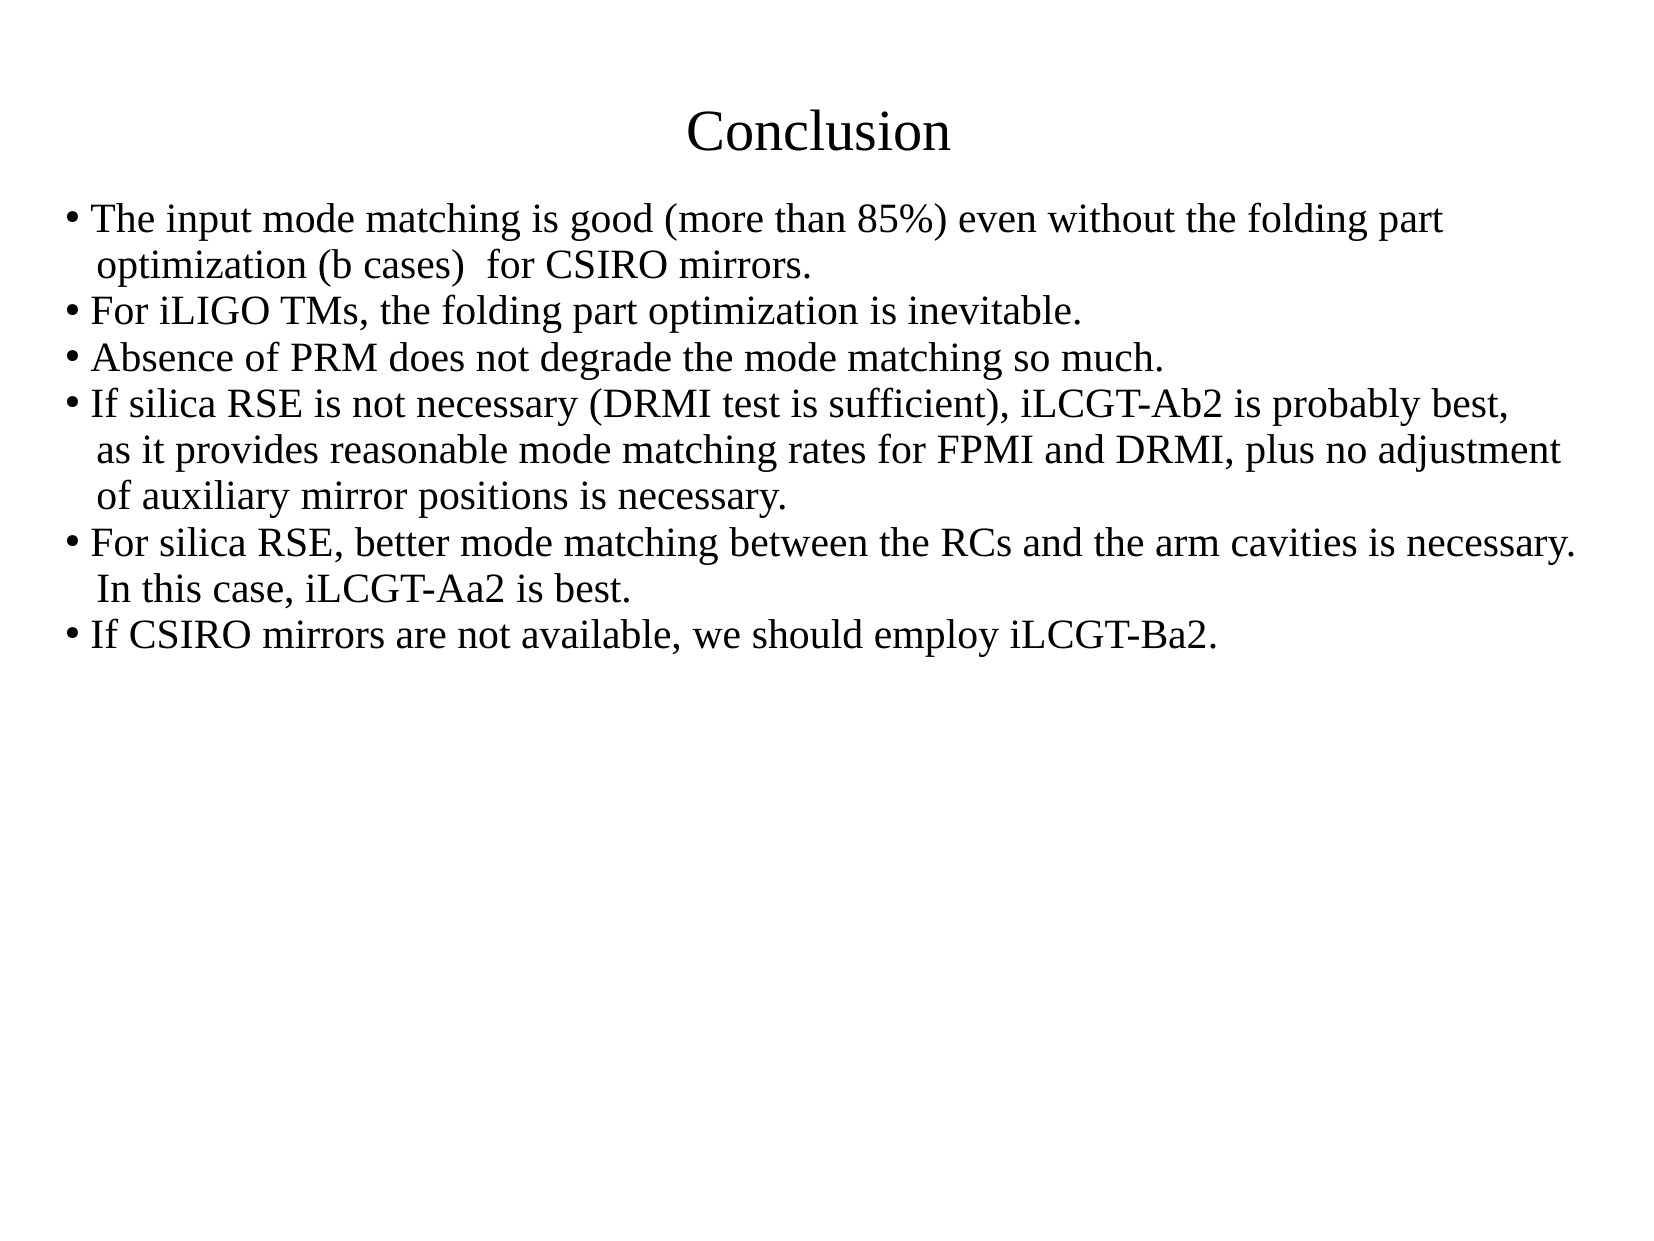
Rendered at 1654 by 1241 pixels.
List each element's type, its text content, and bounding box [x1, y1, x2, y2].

text_box Conclusion [671, 91, 968, 177]
text_box The input mode matching is good (more than 85%) even without the folding part optimization (b cases) for CSIRO mirrors. For iLIGO TMs, the folding part optimization is inevitable. Absence of PRM does not degrade the mode matching so much. If silica RSE is not necessary (DRMI test is sufficient), iLCGT-Ab2 is probably best, as it provides reasonable mode matching rates for FPMI and DRMI, plus no adjustment of auxiliary mirror positions is necessary. For silica RSE, better mode matching between the RCs and the arm cavities is necessary. In this case, iLCGT-Aa2 is best. If CSIRO mirrors are not available, we should employ iLCGT-Ba2. [50, 187, 1591, 708]
